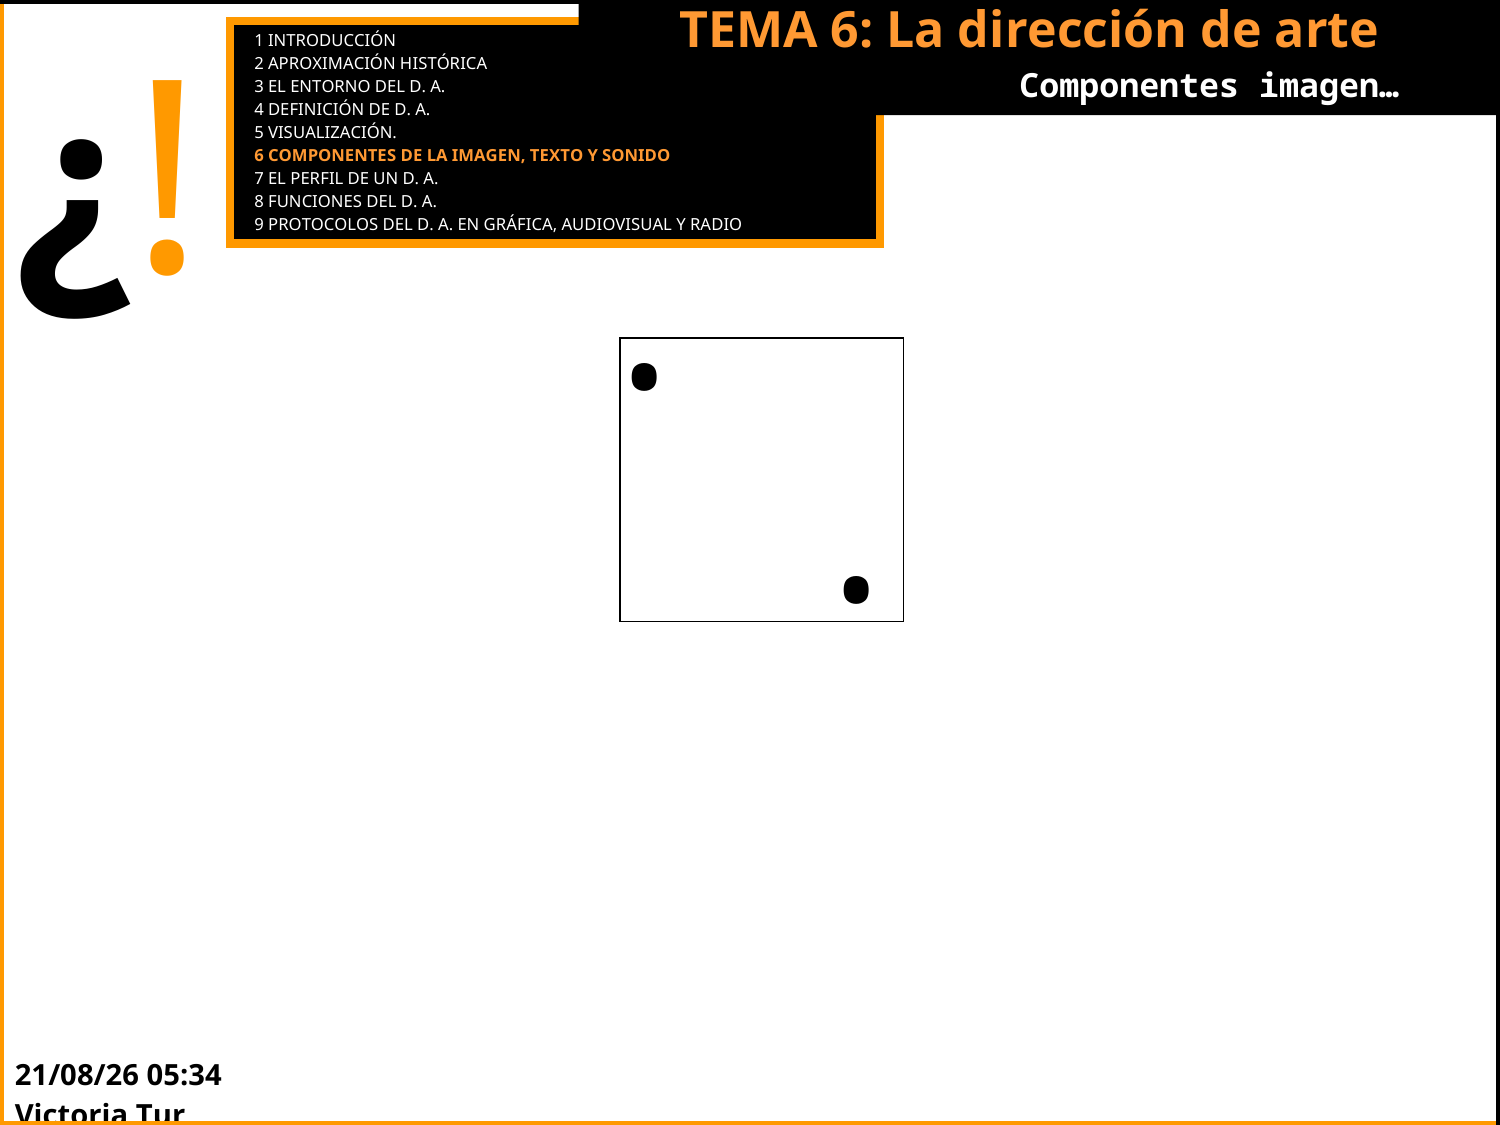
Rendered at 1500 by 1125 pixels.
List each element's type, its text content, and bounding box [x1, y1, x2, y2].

text_box • [608, 290, 712, 460]
text_box [620, 338, 904, 622]
text_box 1 INTRODUCCIÓN 2 APROXIMACIÓN HISTÓRICA 3 EL ENTORNO DEL D. A. 4 DEFINICIÓN DE D. A. 5 VISUALIZACIÓN. 6 COMPONENTES DE LA IMAGEN, TEXTO Y SONIDO 7 EL PERFIL DE UN D. A. 8 FUNCIONES DEL D. A. 9 PROTOCOLOS DEL D. A. EN GRÁFICA, AUDIOVISUAL Y RADIO [230, 20, 880, 244]
text_box TEMA 6: La dirección de arte Componentes imagen… [578, 0, 1500, 116]
text_box • [820, 503, 925, 673]
